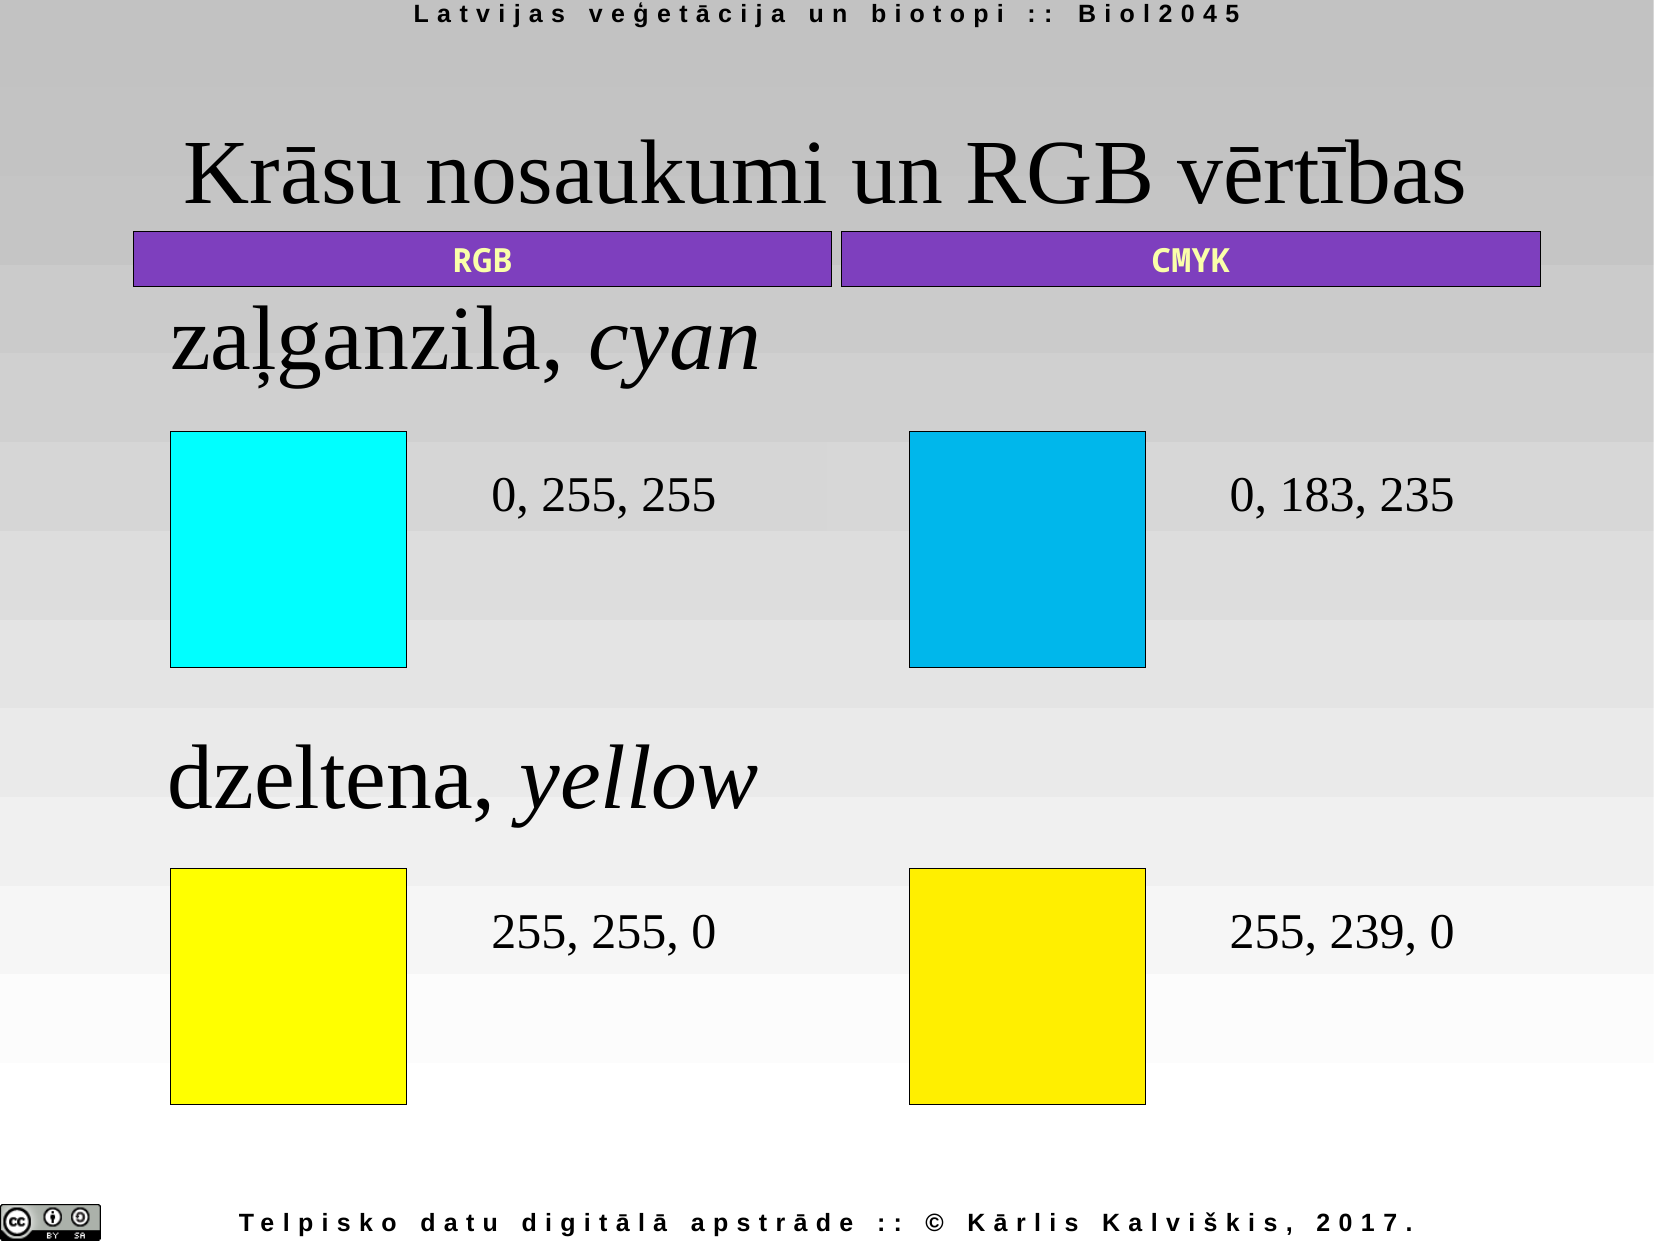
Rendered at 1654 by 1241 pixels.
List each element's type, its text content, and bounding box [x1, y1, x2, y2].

text_box RGB [133, 231, 832, 287]
text_box 255, 239, 0 [1229, 904, 1455, 960]
text_box [909, 431, 1146, 668]
title Krāsu nosaukumi un RGB vērtības [29, 49, 1625, 296]
text_box CMYK [841, 231, 1541, 287]
text_box [170, 868, 407, 1105]
text_box [909, 868, 1146, 1105]
text_box dzeltena, yellow [167, 724, 760, 830]
text_box zaļganzila, cyan [170, 287, 768, 389]
text_box [170, 431, 407, 668]
text_box 0, 255, 255 [491, 466, 717, 522]
text_box 255, 255, 0 [491, 904, 717, 960]
picture [0, 0, 1654, 1241]
text_box 0, 183, 235 [1229, 466, 1455, 522]
